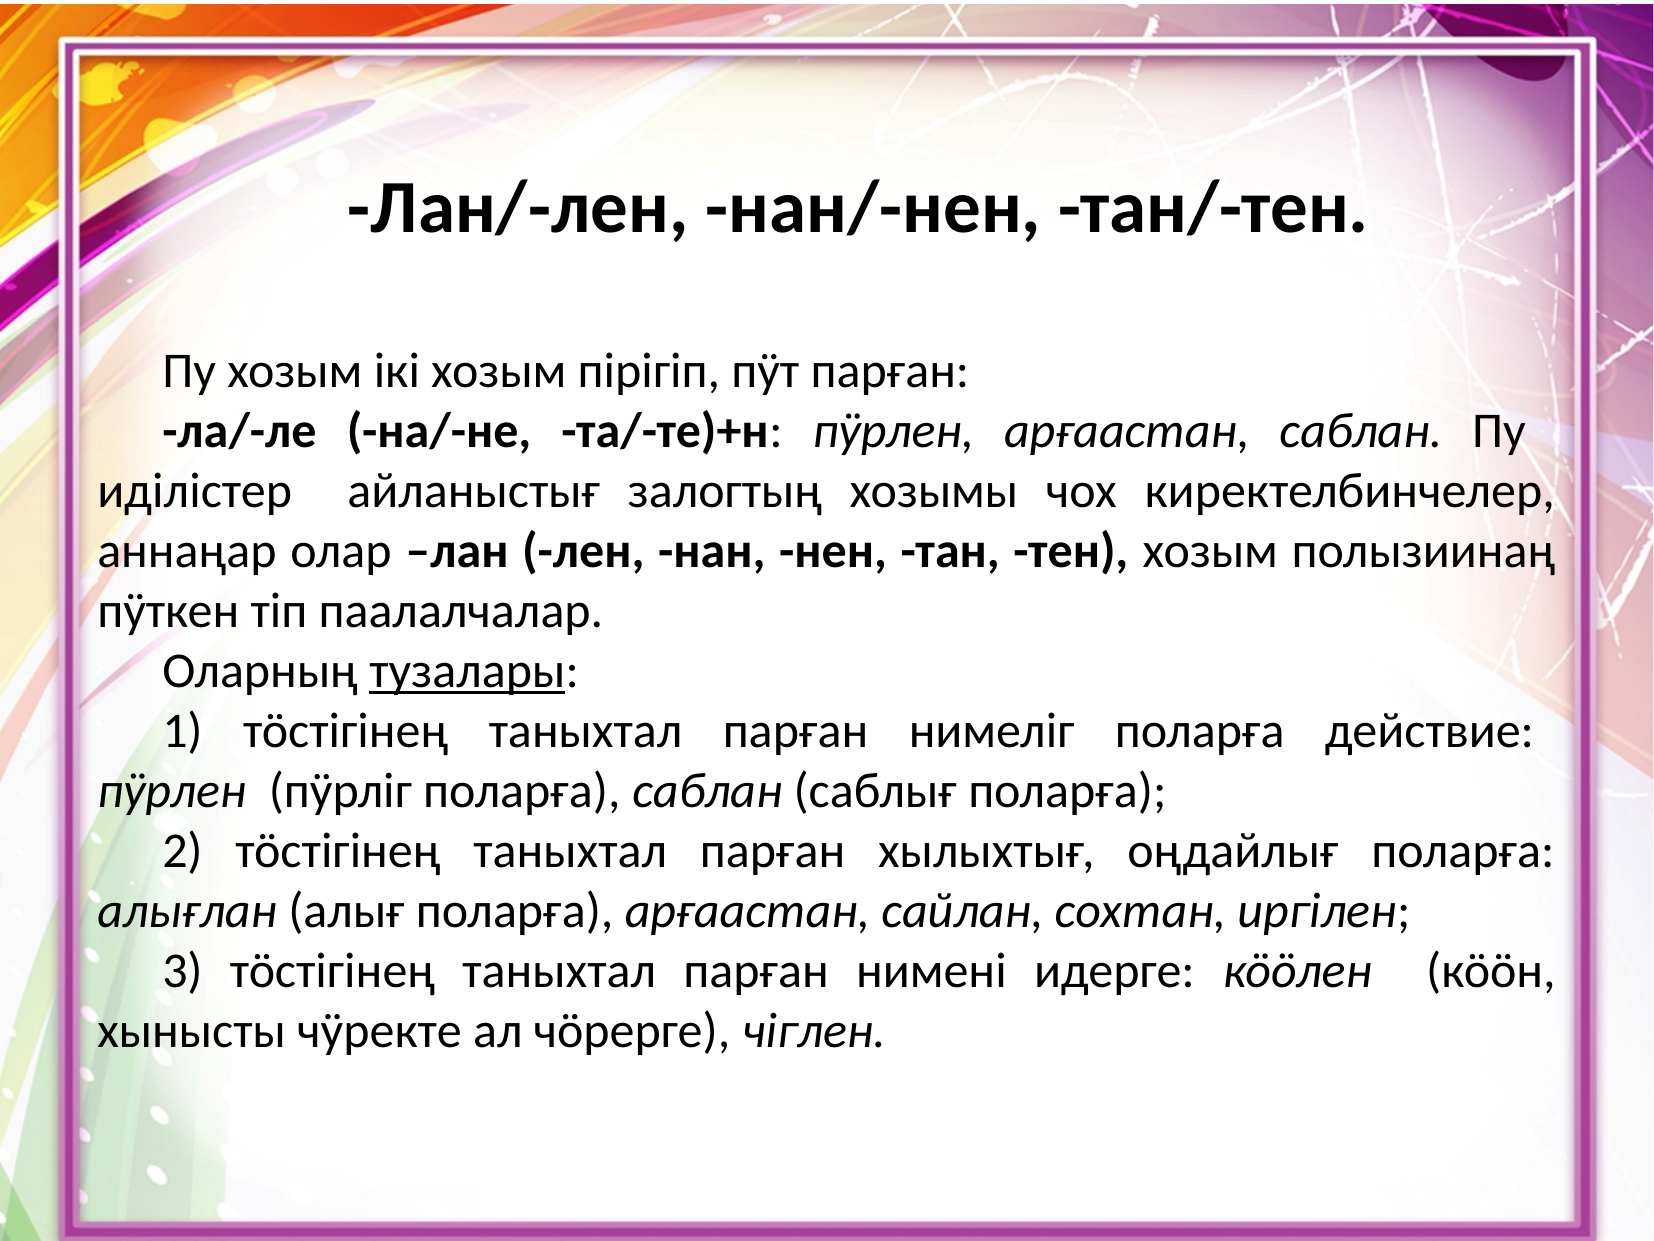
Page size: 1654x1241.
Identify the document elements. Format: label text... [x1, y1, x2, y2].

picture [0, 4, 1654, 1241]
text_box -Лан/-лен, -нан/-нен, -тан/-тен. Пу хозым iкi хозым пiрiгiп, пӱт парған: -ла/-ле (-на/-не, -та/-те)+н: пӱрлен, арғаастан, саблан. Пу идiлiстер айланыстығ залогтың хозымы чох киректелбинчелер, аннаңар олар –лан (-лен, -нан, -нен, -тан, -тен), хозым полызиинаң пӱткен тiп паалалчалар. Оларның тузалары: 1) тӧстiгiнең таныхтал парған нимелiг поларға действие: пӱрлен (пӱрлiг поларға), саблан (саблығ поларға); 2) тӧстiгiнең таныхтал парған хылыхтығ, оңдайлығ поларға: алығлан (алығ поларға), арғаастан, сайлан, сохтан, иргiлен; 3) тӧстiгiнең таныхтал парған нименi идерге: кӧӧлен (кӧӧн, хынысты чӱректе ал чӧрерге), чiглен. [82, 60, 1571, 996]
